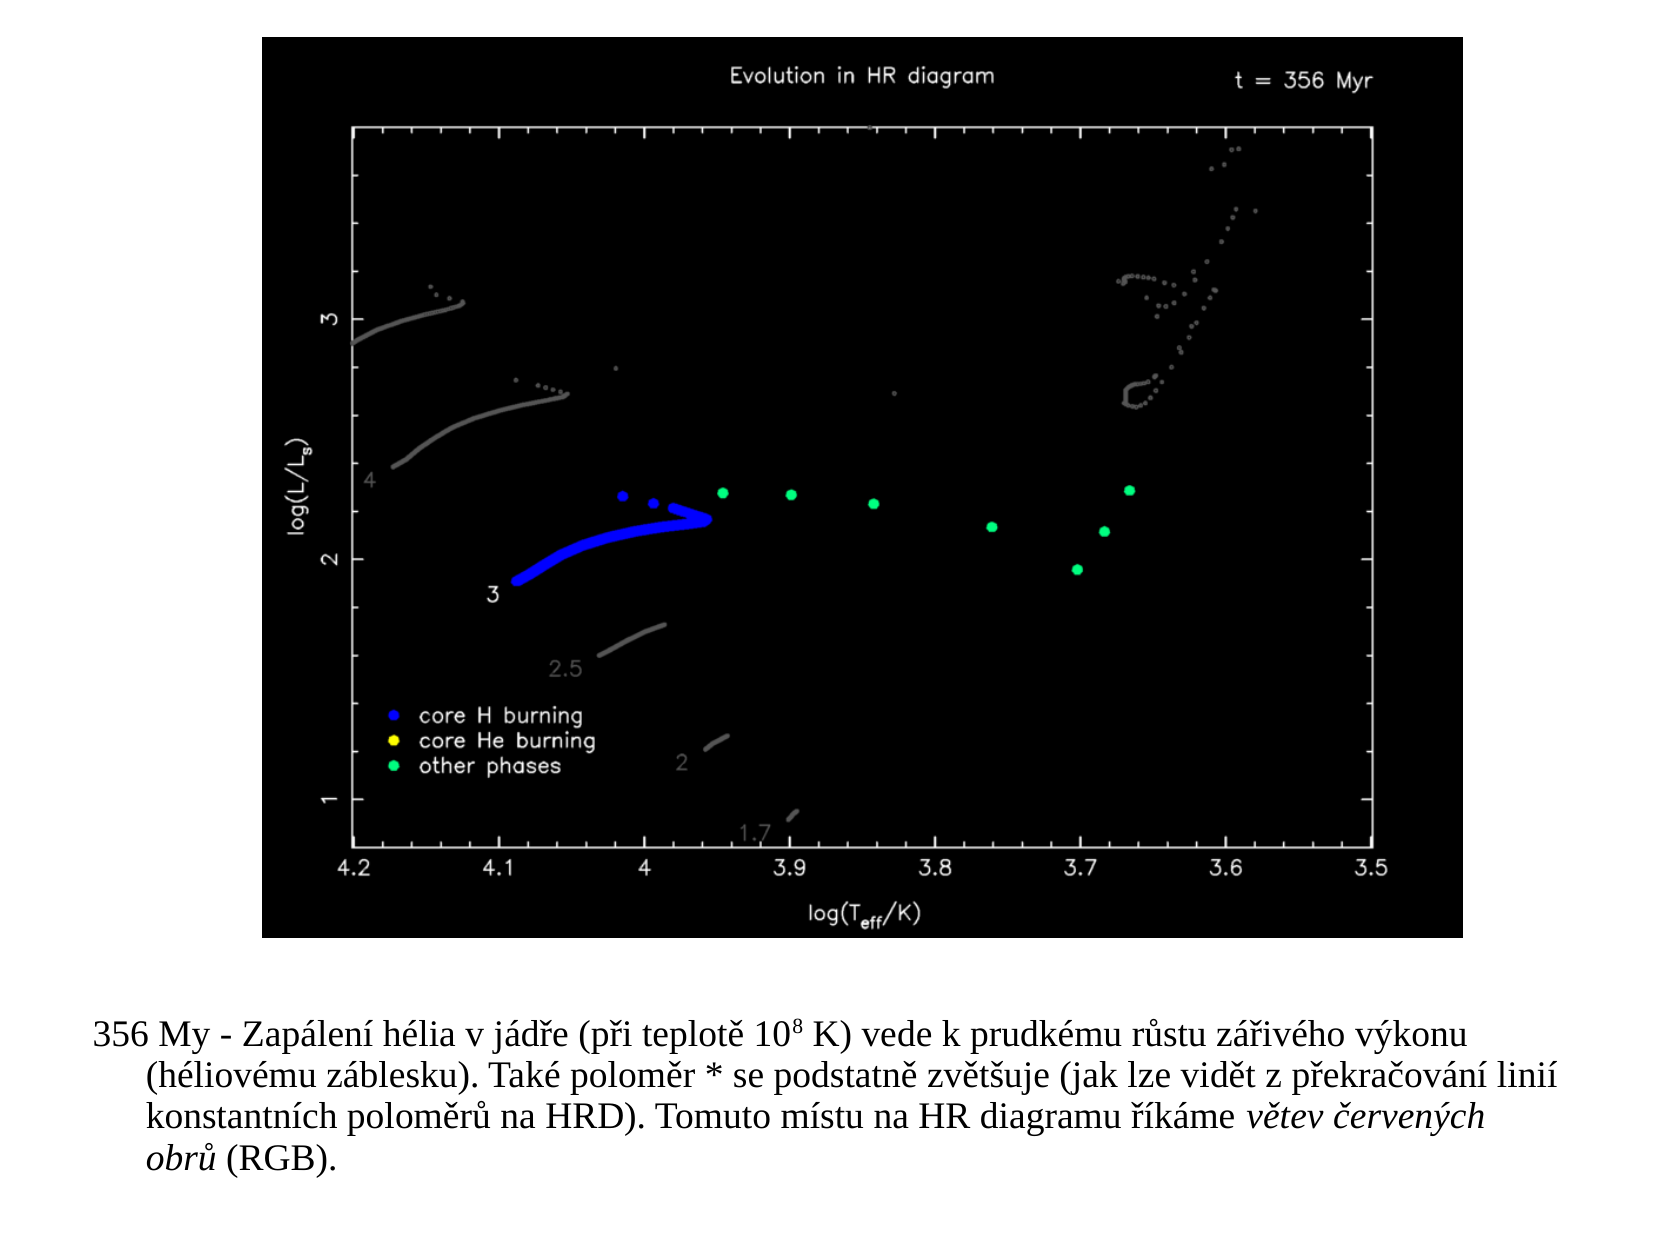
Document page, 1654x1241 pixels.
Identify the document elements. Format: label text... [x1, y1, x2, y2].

picture [262, 37, 1463, 938]
list 356 My - Zapálení hélia v jádře (při teplotě 108 K) vede k prudkému růstu zářivého výkonu (héliovému záblesku). Také poloměr * se podstatně zvětšuje (jak lze vidět z překračování linií konstantních poloměrů na HRD). Tomuto místu na HR diagramu říkáme větev červených obrů (RGB). [75, 1012, 1564, 1179]
